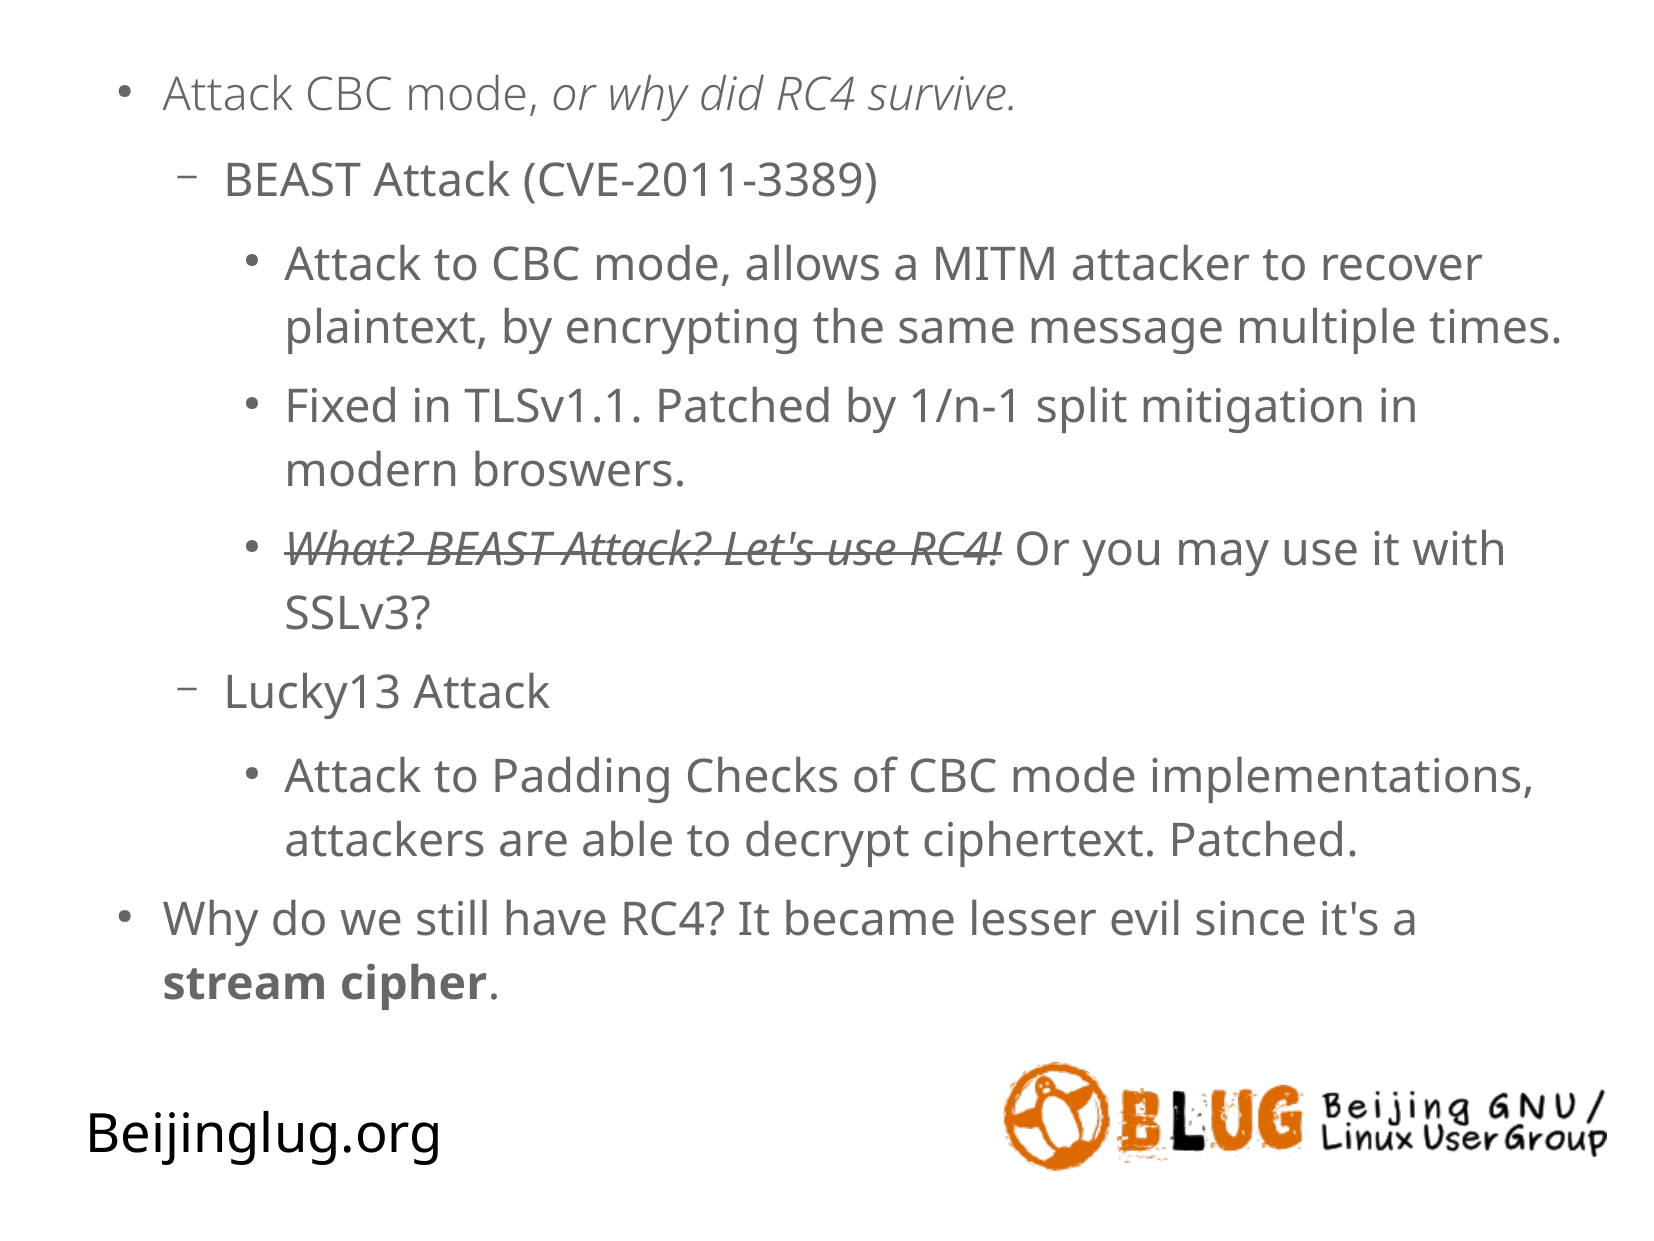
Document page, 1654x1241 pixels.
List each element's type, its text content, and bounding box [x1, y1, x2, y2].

picture [1003, 1062, 1607, 1171]
list Attack CBC mode, or why did RC4 survive. BEAST Attack (CVE-2011-3389) Attack to CBC mode, allows a MITM attacker to recover plaintext, by encrypting the same message multiple times. Fixed in TLSv1.1. Patched by 1/n-1 split mitigation in modern broswers. What? BEAST Attack? Let's use RC4! Or you may use it with SSLv3? Lucky13 Attack Attack to Padding Checks of CBC mode implementations, attackers are able to decrypt ciphertext. Patched. Why do we still have RC4? It became lesser evil since it's a stream cipher. [101, 60, 1575, 1072]
